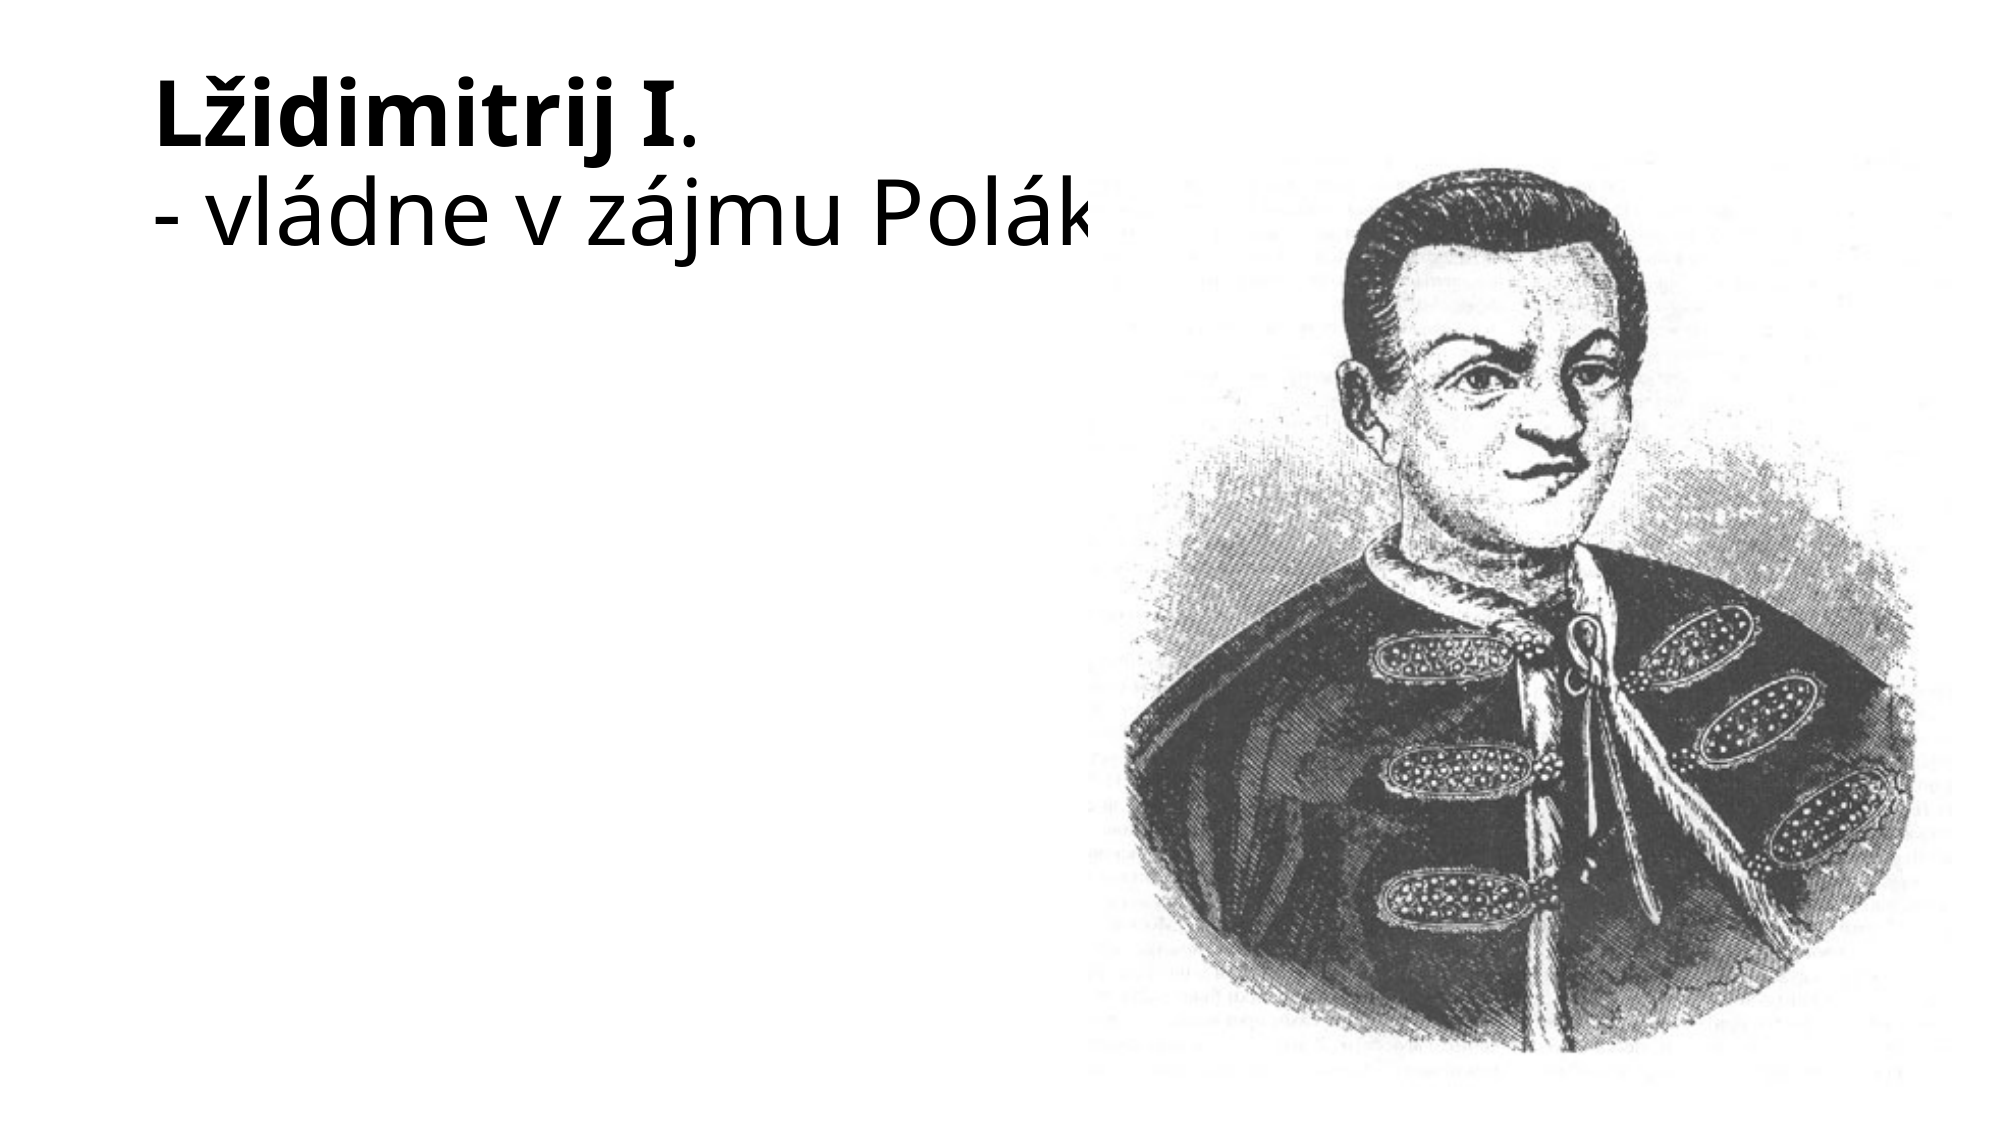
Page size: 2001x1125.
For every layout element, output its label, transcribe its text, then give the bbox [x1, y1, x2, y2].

picture [1088, 133, 1952, 1087]
title Lžidimitrij I. - vládne v zájmu Poláků [137, 59, 1863, 521]
